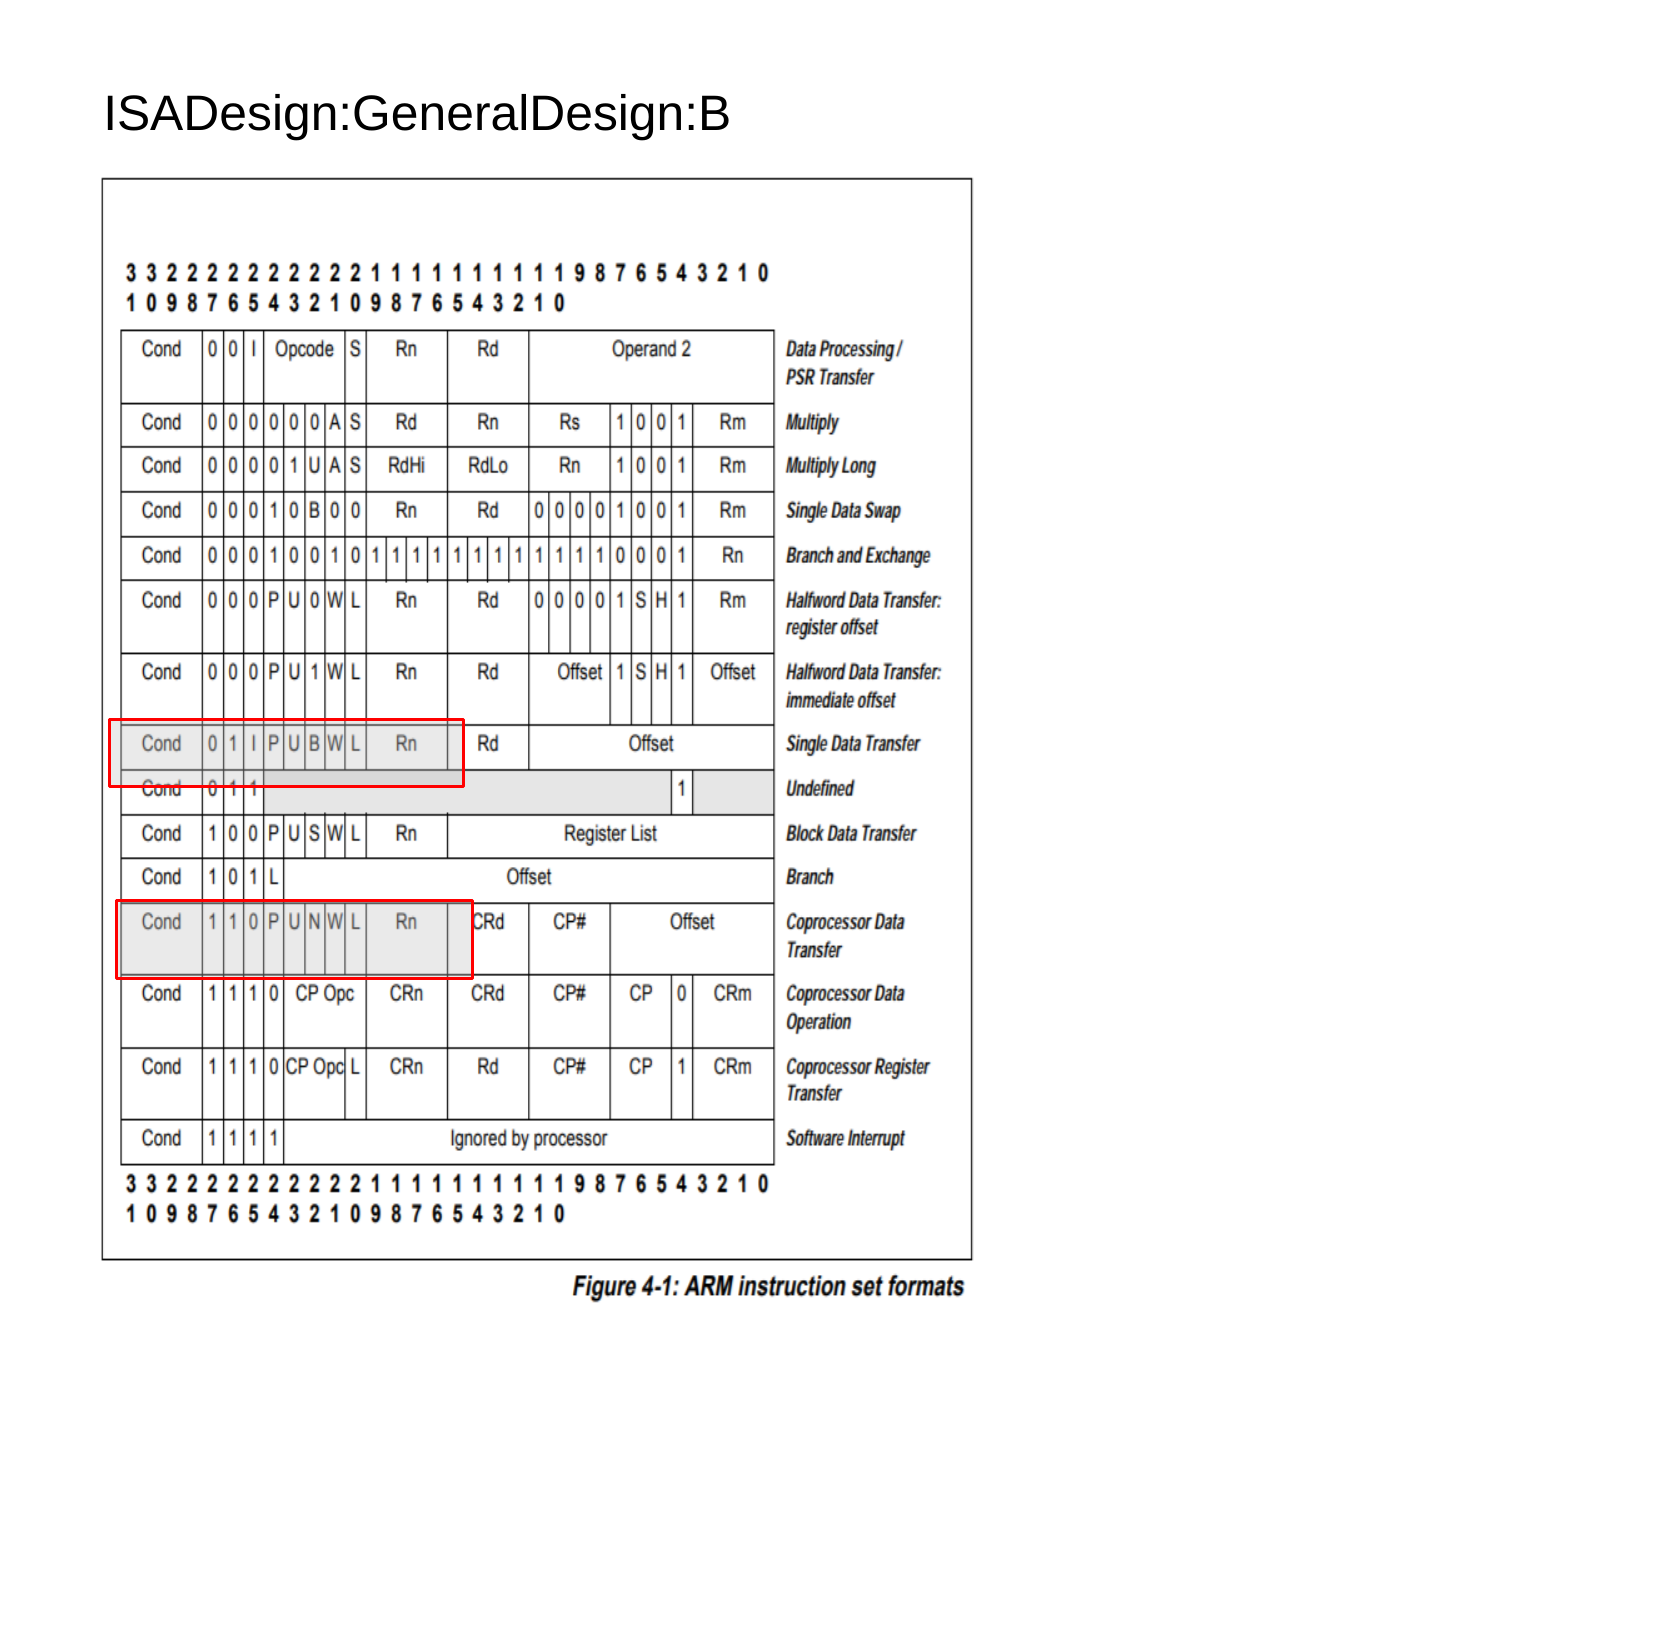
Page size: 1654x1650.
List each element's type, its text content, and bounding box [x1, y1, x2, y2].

text_box [116, 900, 473, 979]
picture [88, 165, 1006, 1309]
text_box [109, 719, 464, 787]
text_box ISADesign:GeneralDesign:B [88, 78, 1076, 166]
